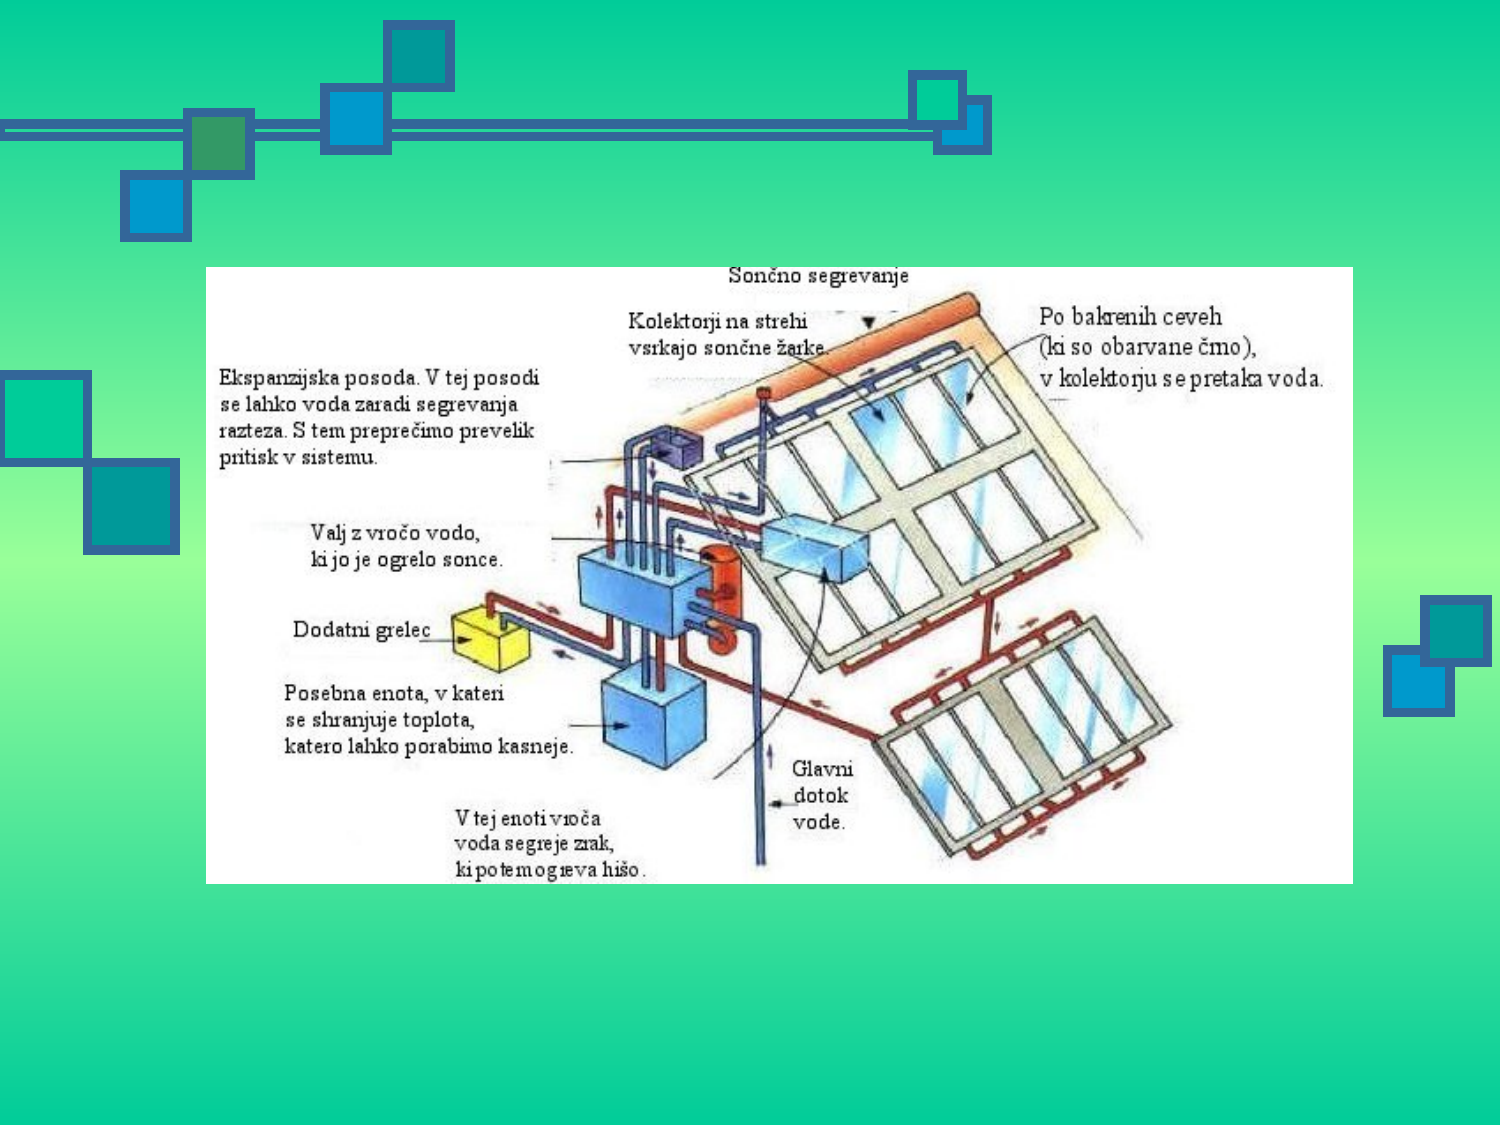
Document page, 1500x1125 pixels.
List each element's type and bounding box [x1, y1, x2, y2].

picture [206, 267, 1353, 885]
